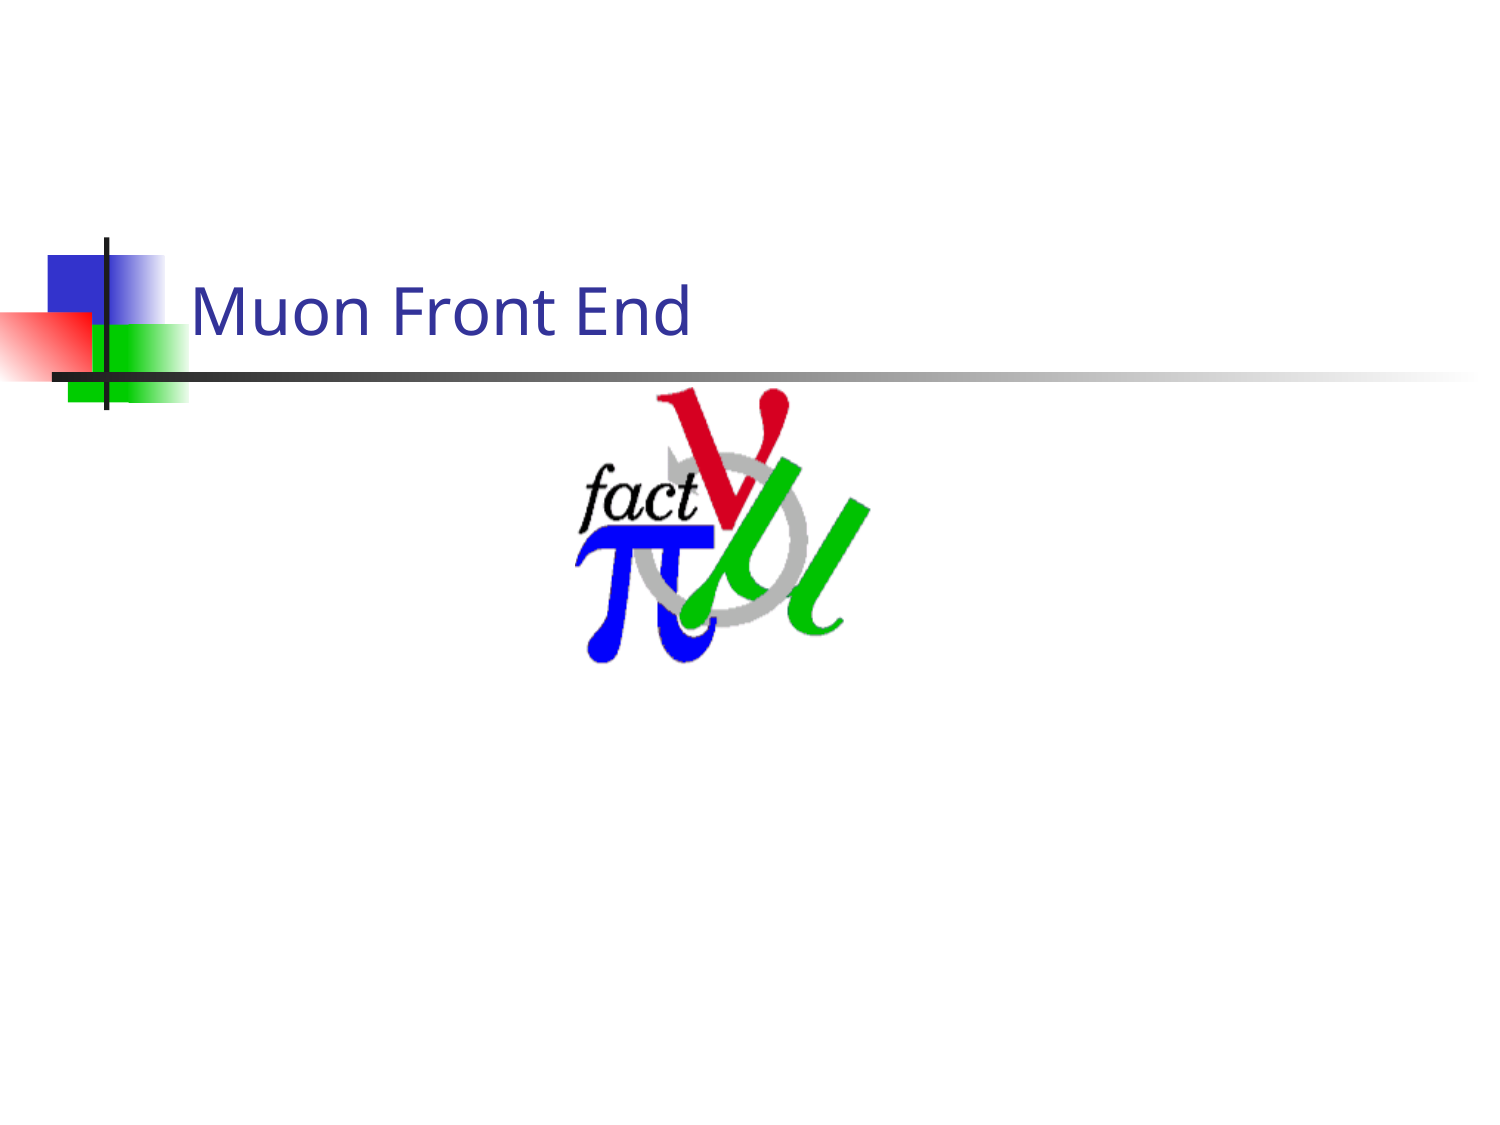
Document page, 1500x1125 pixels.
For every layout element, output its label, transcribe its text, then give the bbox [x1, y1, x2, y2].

title Muon Front End [174, 174, 1450, 363]
picture [575, 387, 872, 676]
